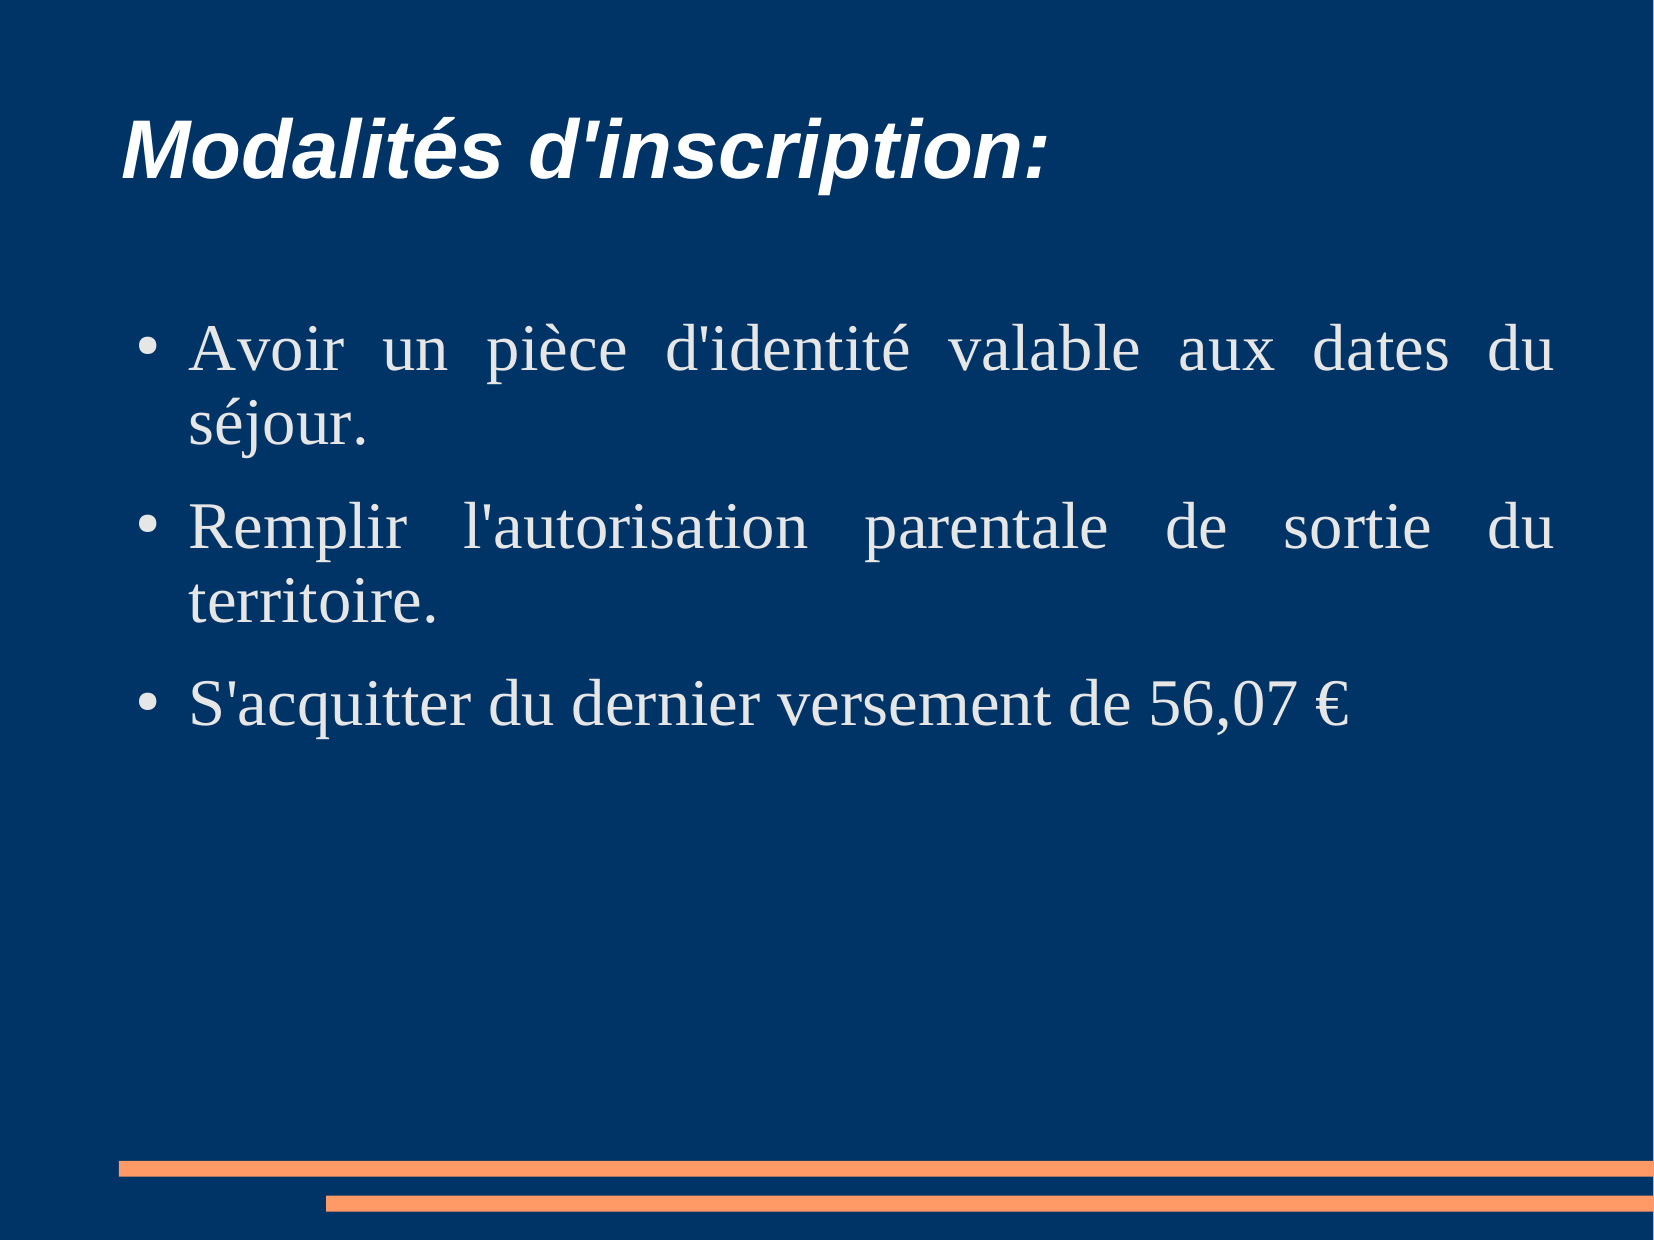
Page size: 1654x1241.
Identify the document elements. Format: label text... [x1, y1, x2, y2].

list Avoir un pièce d'identité valable aux dates du séjour. Remplir l'autorisation parentale de sortie du territoire. S'acquitter du dernier versement de 56,07 € [118, 207, 1558, 1003]
title Modalités d'inscription: [121, 53, 1534, 207]
